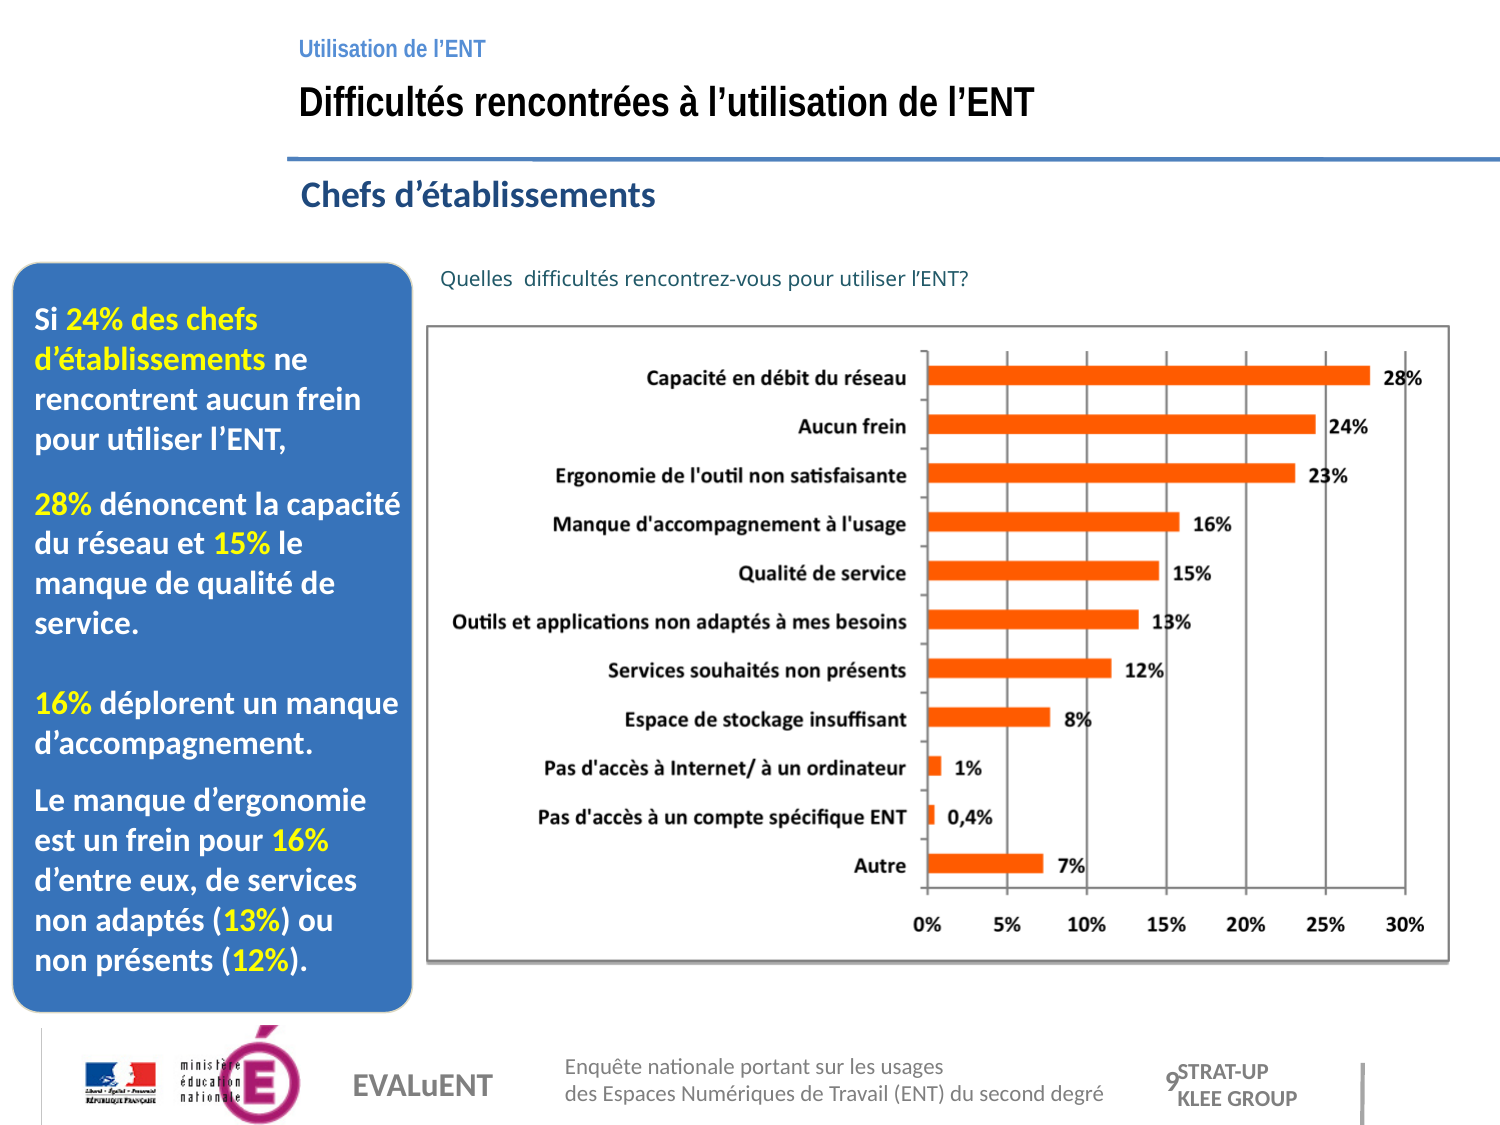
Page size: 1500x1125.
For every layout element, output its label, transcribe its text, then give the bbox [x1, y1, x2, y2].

text_box Quelles difficultés rencontrez-vous pour utiliser l’ENT? [425, 258, 1500, 300]
picture [425, 324, 1451, 963]
text_box Chefs d’établissements [286, 162, 676, 224]
text_box Utilisation de l’ENT Difficultés rencontrées à l’utilisation de l’ENT [284, 25, 1455, 100]
text_box Si 24% des chefs d’établissements ne rencontrent aucun frein pour utiliser l’ENT, 28% dénoncent la capacité du réseau et 15% le manque de qualité de service. 16% déplorent un manque d’accompagnement. Le manque d’ergonomie est un frein pour 16% d’entre eux, de services non adaptés (13%) ou non présents (12%). [12, 262, 413, 1013]
text_box [1074, 1050, 1426, 1110]
